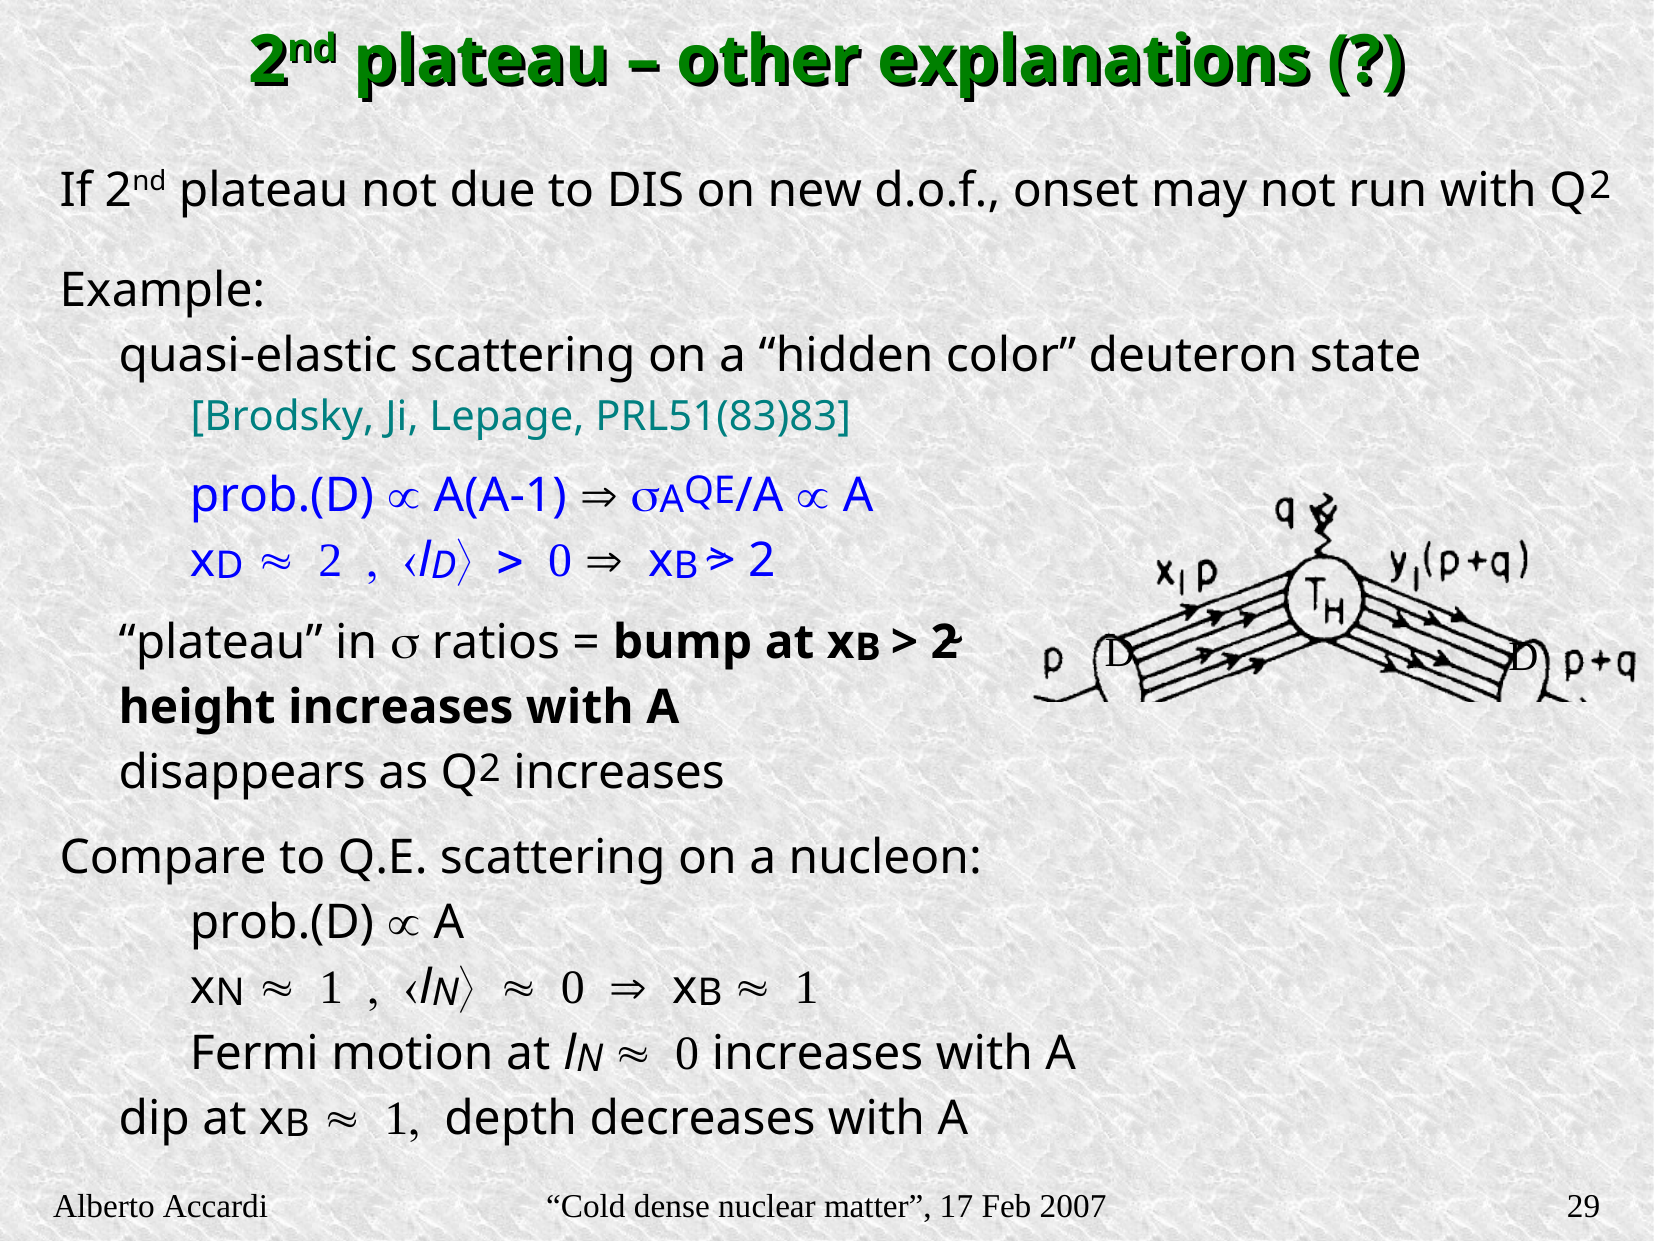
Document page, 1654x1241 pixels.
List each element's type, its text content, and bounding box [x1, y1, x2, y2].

text_box D [1493, 625, 1554, 691]
picture [0, 0, 1654, 1241]
text_box Compare to Q.E. scattering on a nucleon: prob.(D)  A xN  1 , lN  0  xB  1 Fermi motion at lN  0 increases with A dip at xB  1, depth decreases with A [44, 835, 1618, 1152]
picture [987, 464, 1654, 702]
text_box If 2nd plateau not due to DIS on new d.o.f., onset may not run with Q2 [44, 147, 1654, 221]
text_box Example: quasi-elastic scattering on a “hidden color” deuteron state [Brodsky, Ji, Lepage, PRL51(83)83] prob.(D)  A(A-1)  sAQE/A  A xD  2 , lD > 0  xB > 2 “plateau” in s ratios = bump at xB > 2 height increases with A disappears as Q2 increases [44, 247, 1654, 835]
text_box 2nd plateau – other explanations (?) [30, 4, 1624, 132]
text_box D [1089, 621, 1150, 688]
